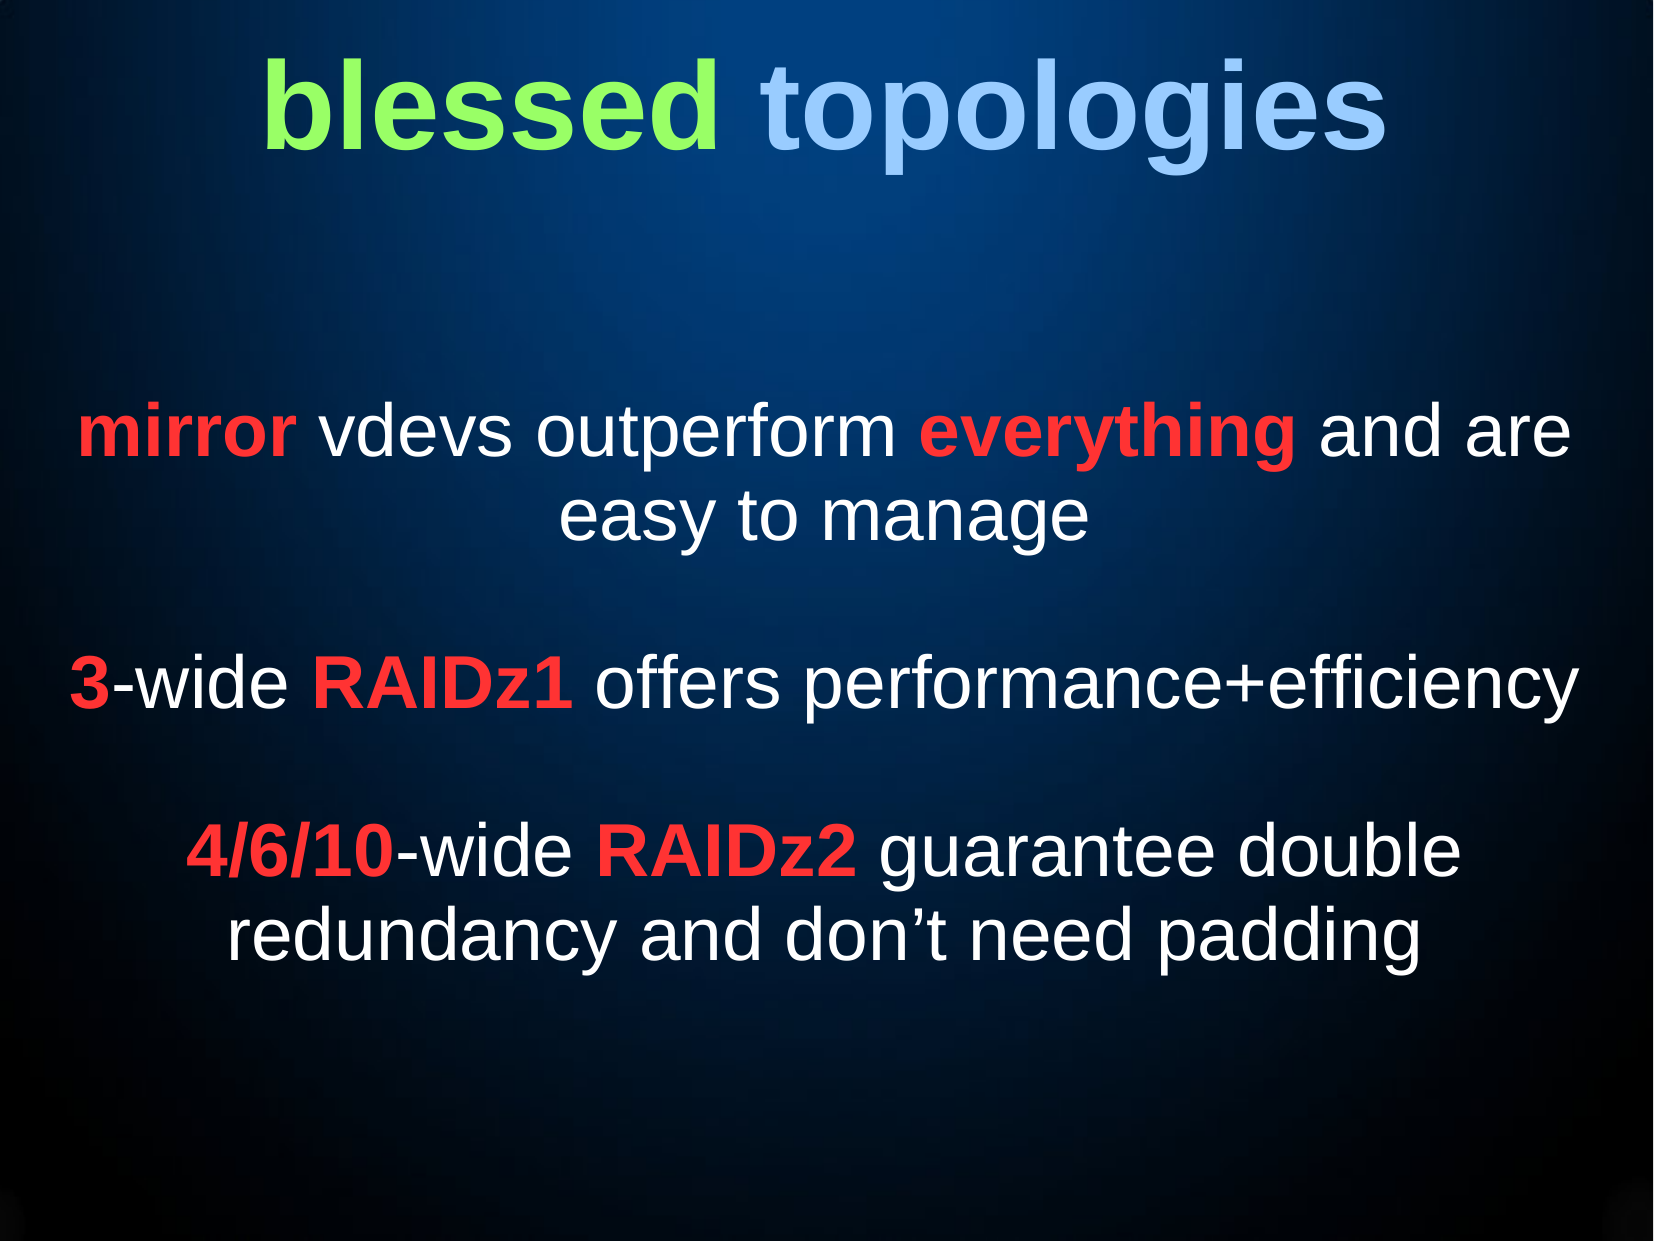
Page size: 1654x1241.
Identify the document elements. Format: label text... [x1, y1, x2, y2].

title blessed topologies [0, 2, 1651, 211]
title mirror vdevs outperform everything and are easy to manage 3-wide RAIDz1 offers performance+efficiency 4/6/10-wide RAIDz2 guarantee double redundancy and don’t need padding [60, 165, 1591, 1201]
picture [0, 0, 1654, 1241]
